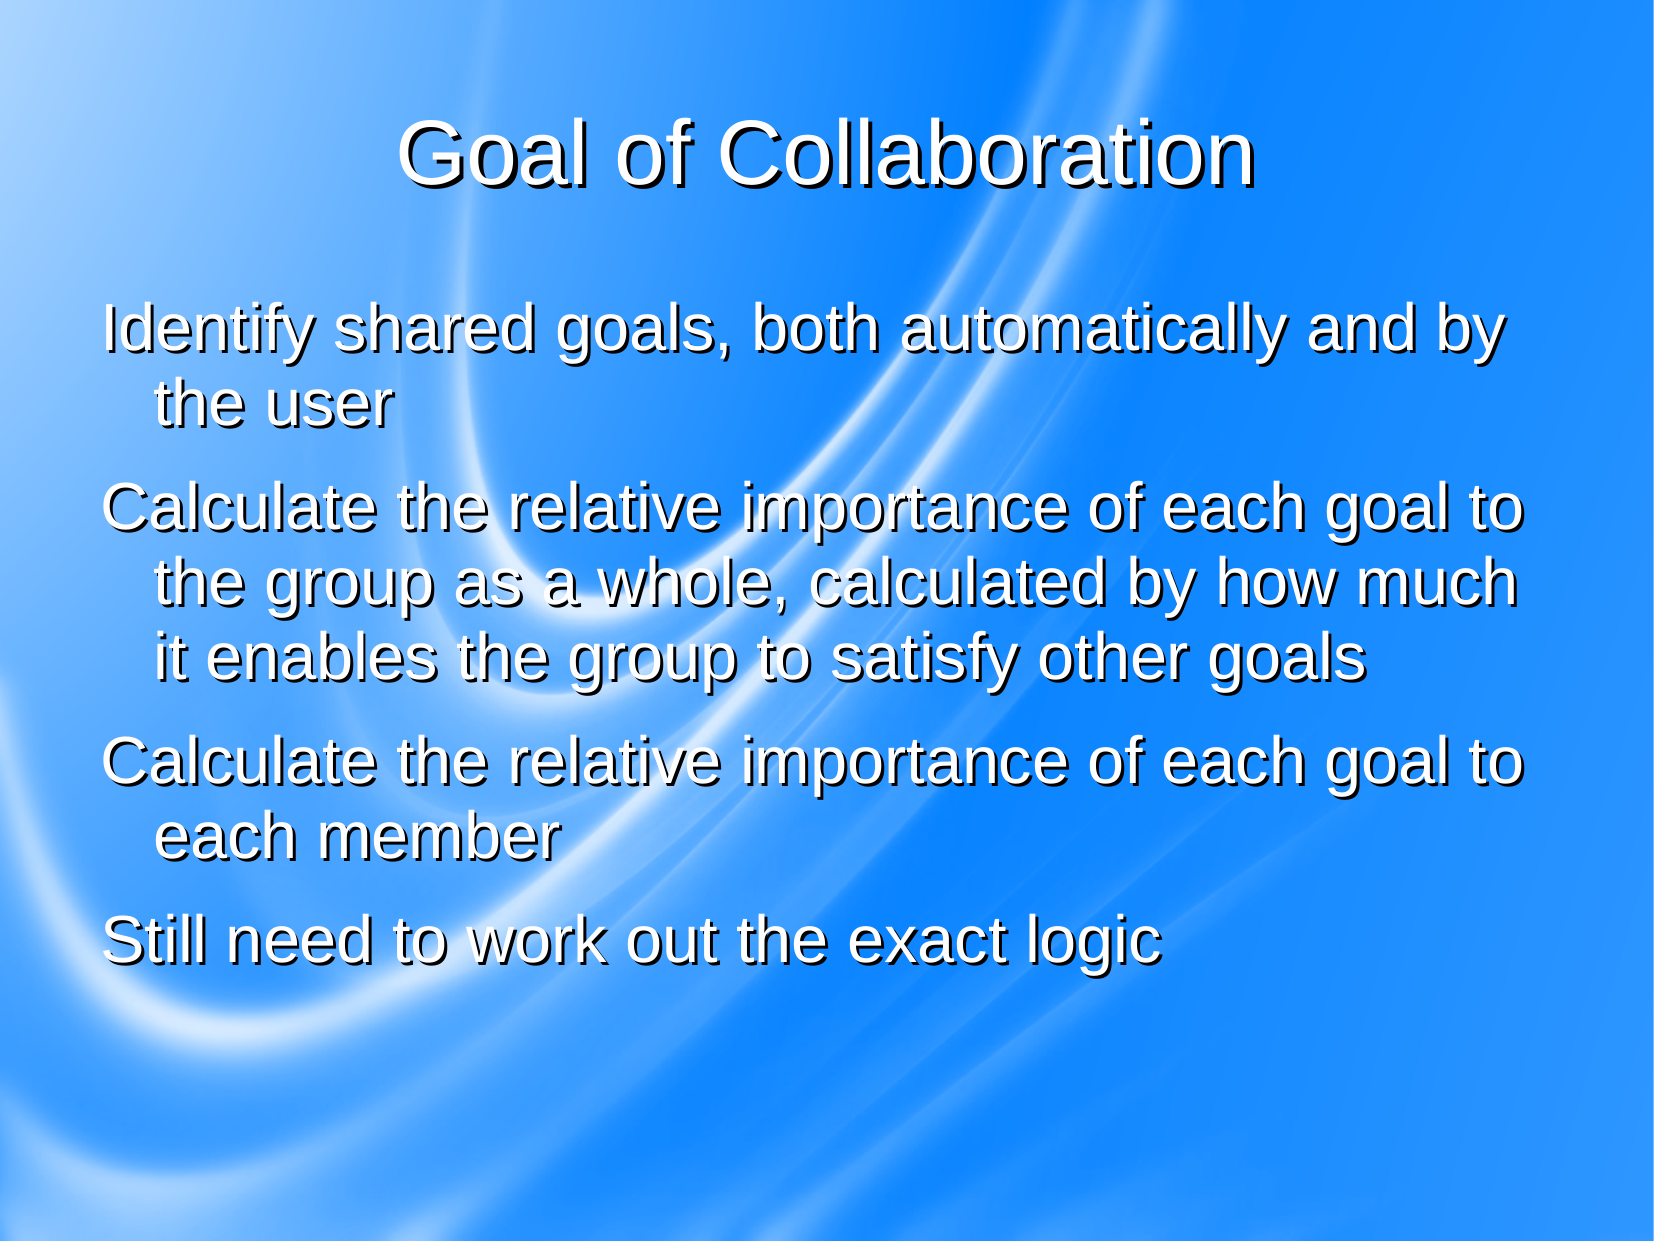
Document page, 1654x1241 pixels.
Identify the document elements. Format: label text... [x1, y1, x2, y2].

list Identify shared goals, both automatically and by the user Calculate the relative importance of each goal to the group as a whole, calculated by how much it enables the group to satisfy other goals Calculate the relative importance of each goal to each member Still need to work out the exact logic [82, 290, 1571, 1094]
title Goal of Collaboration [82, 56, 1571, 250]
picture [0, 0, 1654, 1241]
